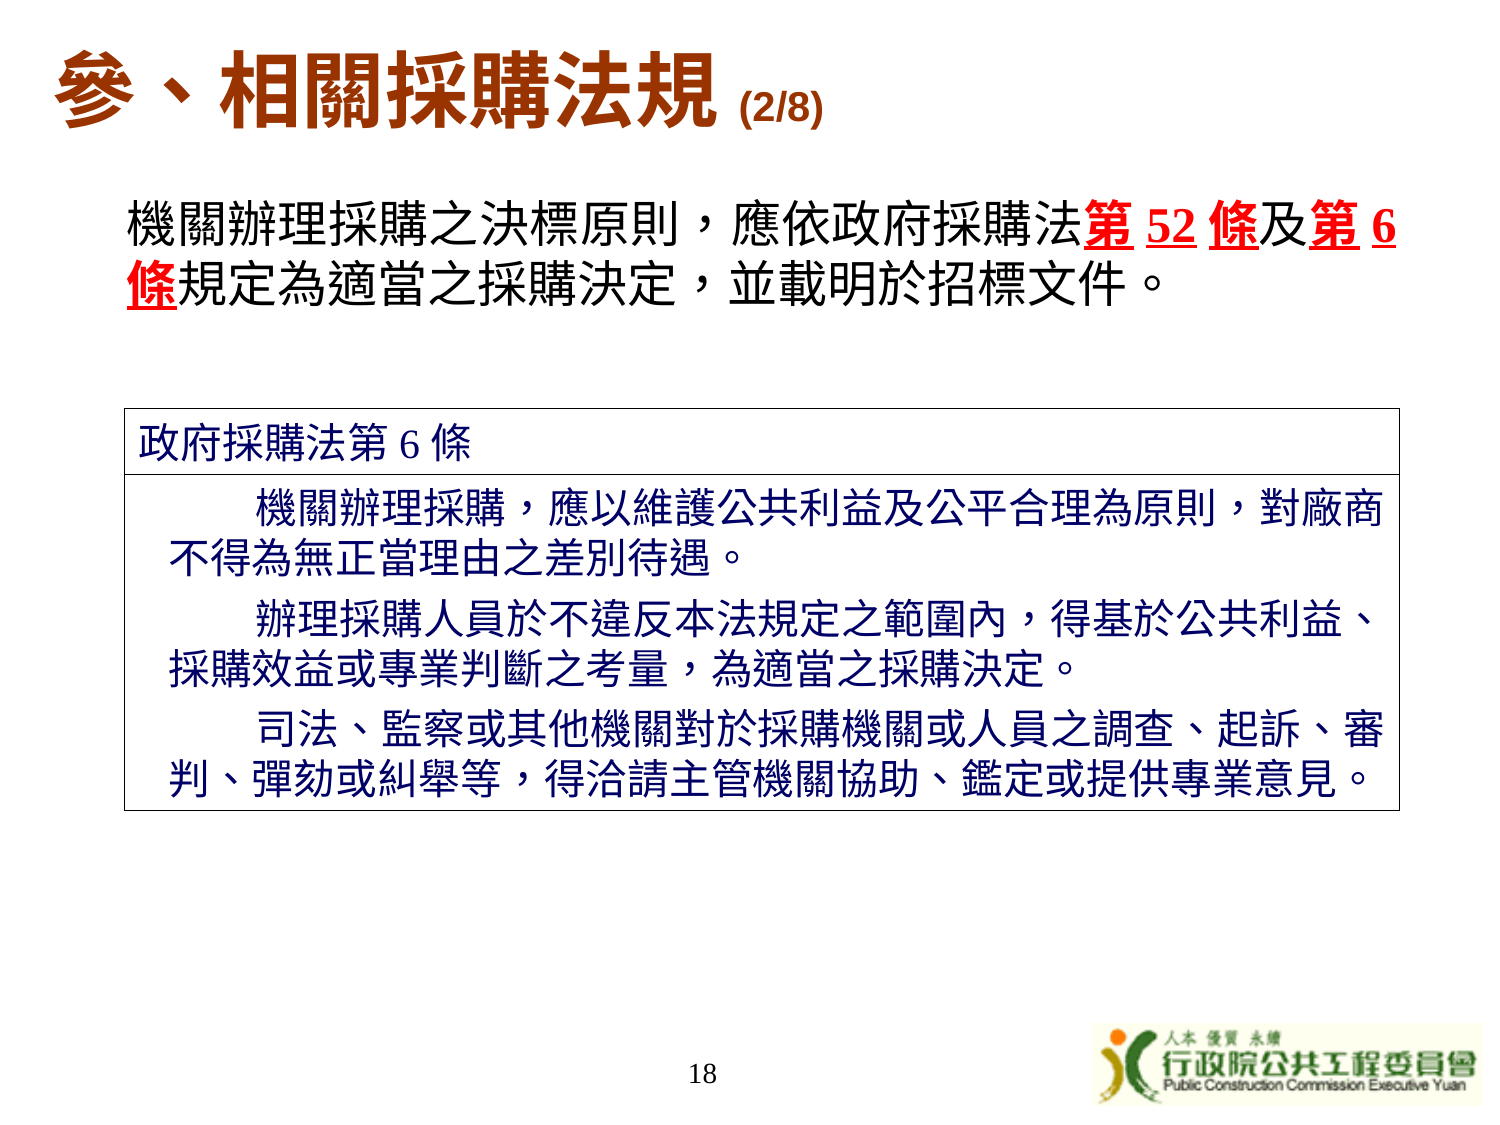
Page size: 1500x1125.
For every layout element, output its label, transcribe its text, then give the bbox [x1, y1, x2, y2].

table_cell 機關辦理採購，應以維護公共利益及公平合理為原則，對廠商不得為無正當理由之差別待遇。 辦理採購人員於不違反本法規定之範圍內，得基於公共利益、採購效益或專業判斷之考量，為適當之採購決定。 司法、監察或其他機關對於採購機關或人員之調查、起訴、審判、彈劾或糾舉等，得洽請主管機關協助、鑑定或提供專業意見。 [125, 475, 1399, 810]
table_header 政府採購法第6條 [125, 409, 1399, 474]
text_box 機關辦理採購之決標原則，應依政府採購法第52條及第6條規定為適當之採購決定，並載明於招標文件。 [112, 184, 1424, 321]
picture [1092, 1023, 1483, 1106]
title 參、相關採購法規(2/8) [37, 25, 1461, 152]
text_box <編號> [643, 1046, 762, 1098]
